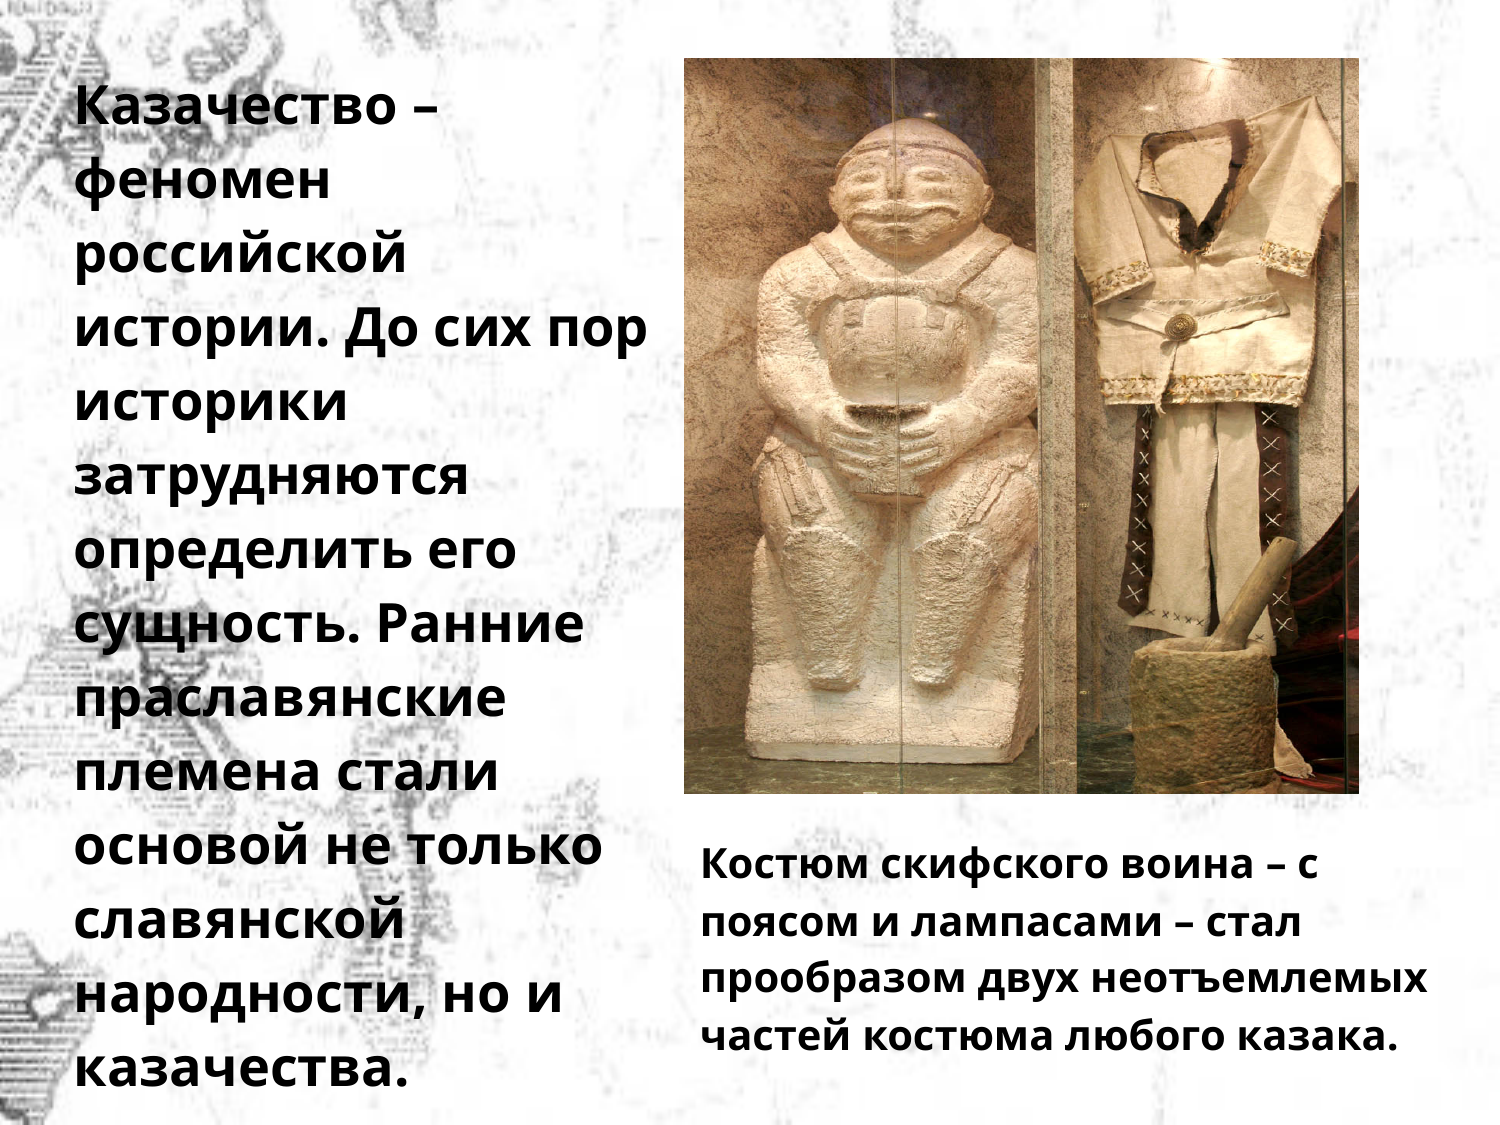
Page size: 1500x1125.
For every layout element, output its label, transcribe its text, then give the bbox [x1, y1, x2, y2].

text_box Костюм скифского воина – с поясом и лампасами – стал прообразом двух неотъемлемых частей костюма любого казака. [685, 826, 1477, 1070]
text_box Казачество – феномен российской истории. До сих пор историки затрудняются определить его сущность. Ранние праславянские племена стали основой не только славянской народности, но и казачества. [59, 58, 674, 1110]
picture [0, 0, 1500, 1125]
